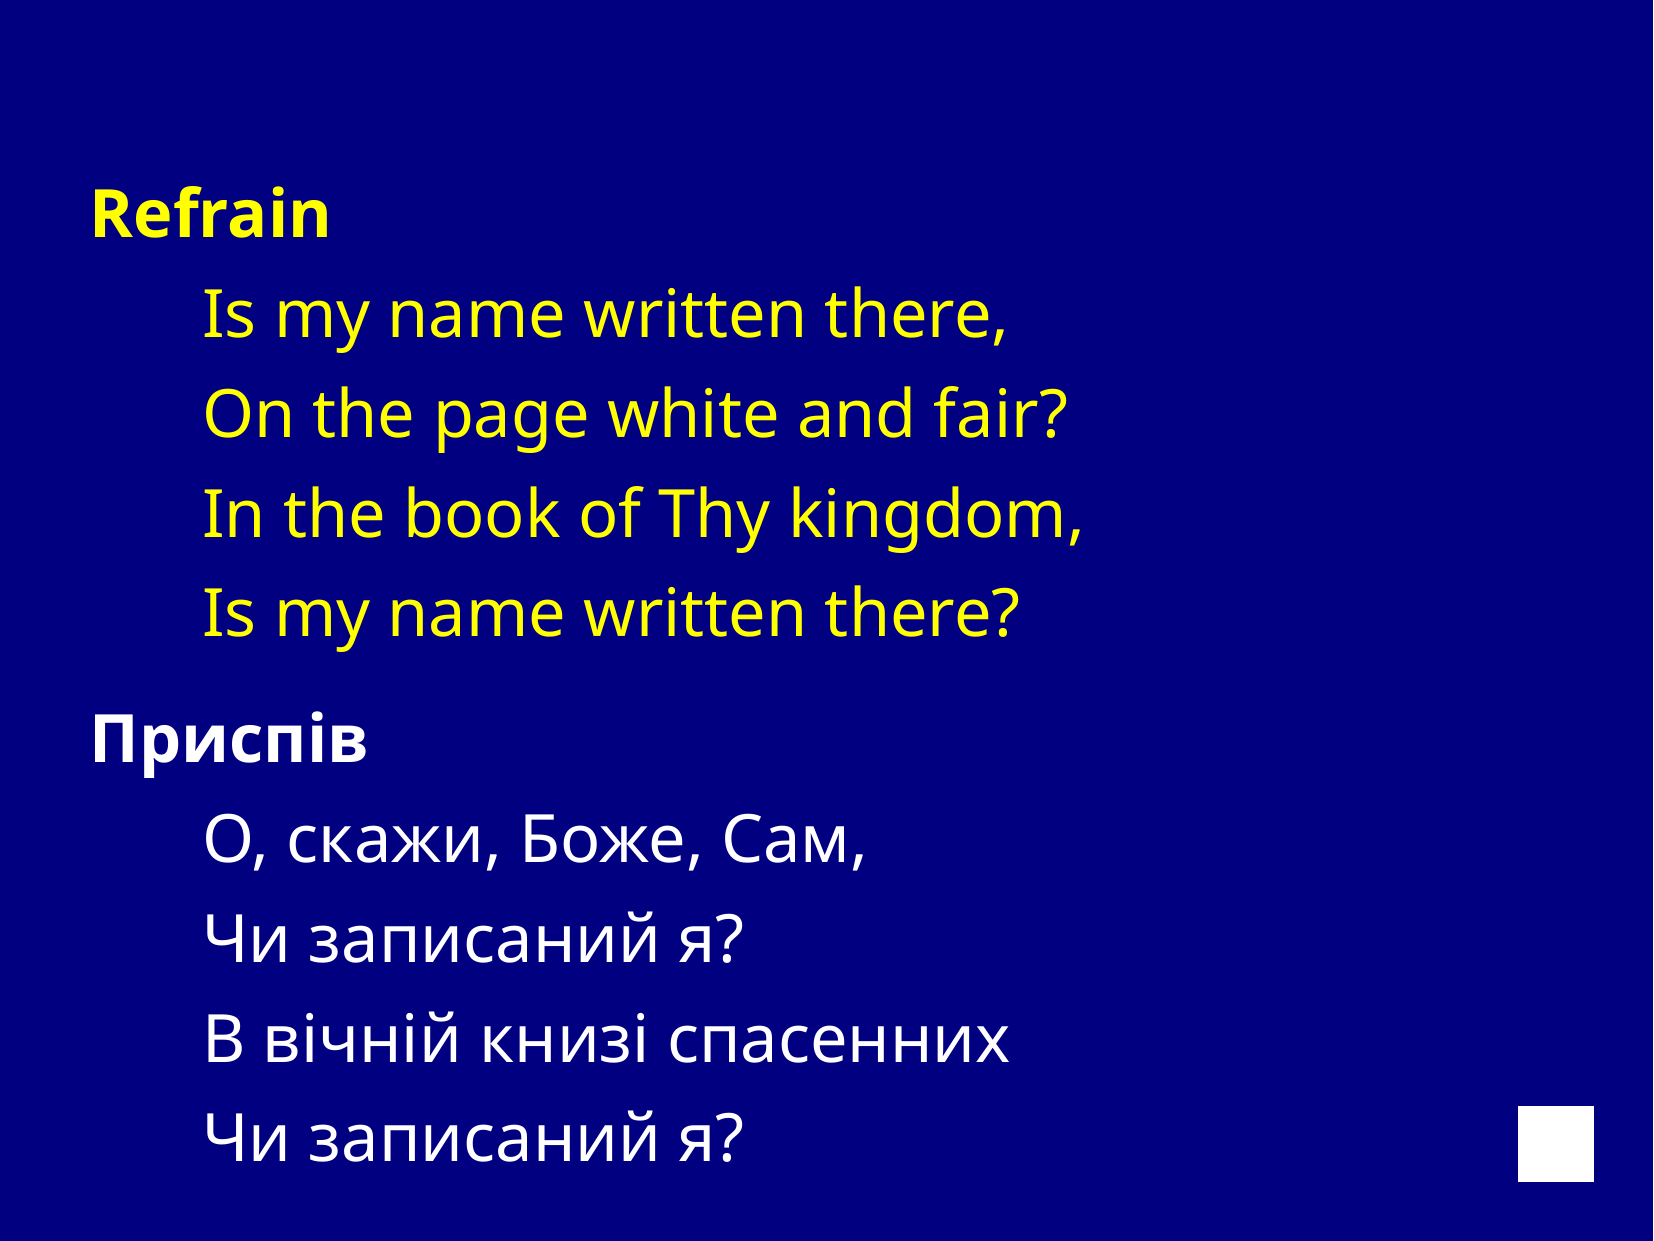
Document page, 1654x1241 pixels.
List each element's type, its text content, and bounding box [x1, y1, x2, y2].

text_box Приспів О, скажи, Боже, Сам, Чи записаний я? В вічній книзі спасенних Чи записаний я? [75, 675, 1576, 1163]
text_box [1518, 1106, 1594, 1182]
text_box Refrain Is my name written there, On the page white and fair? In the book of Thy kingdom, Is my name written there? [75, 150, 1576, 638]
